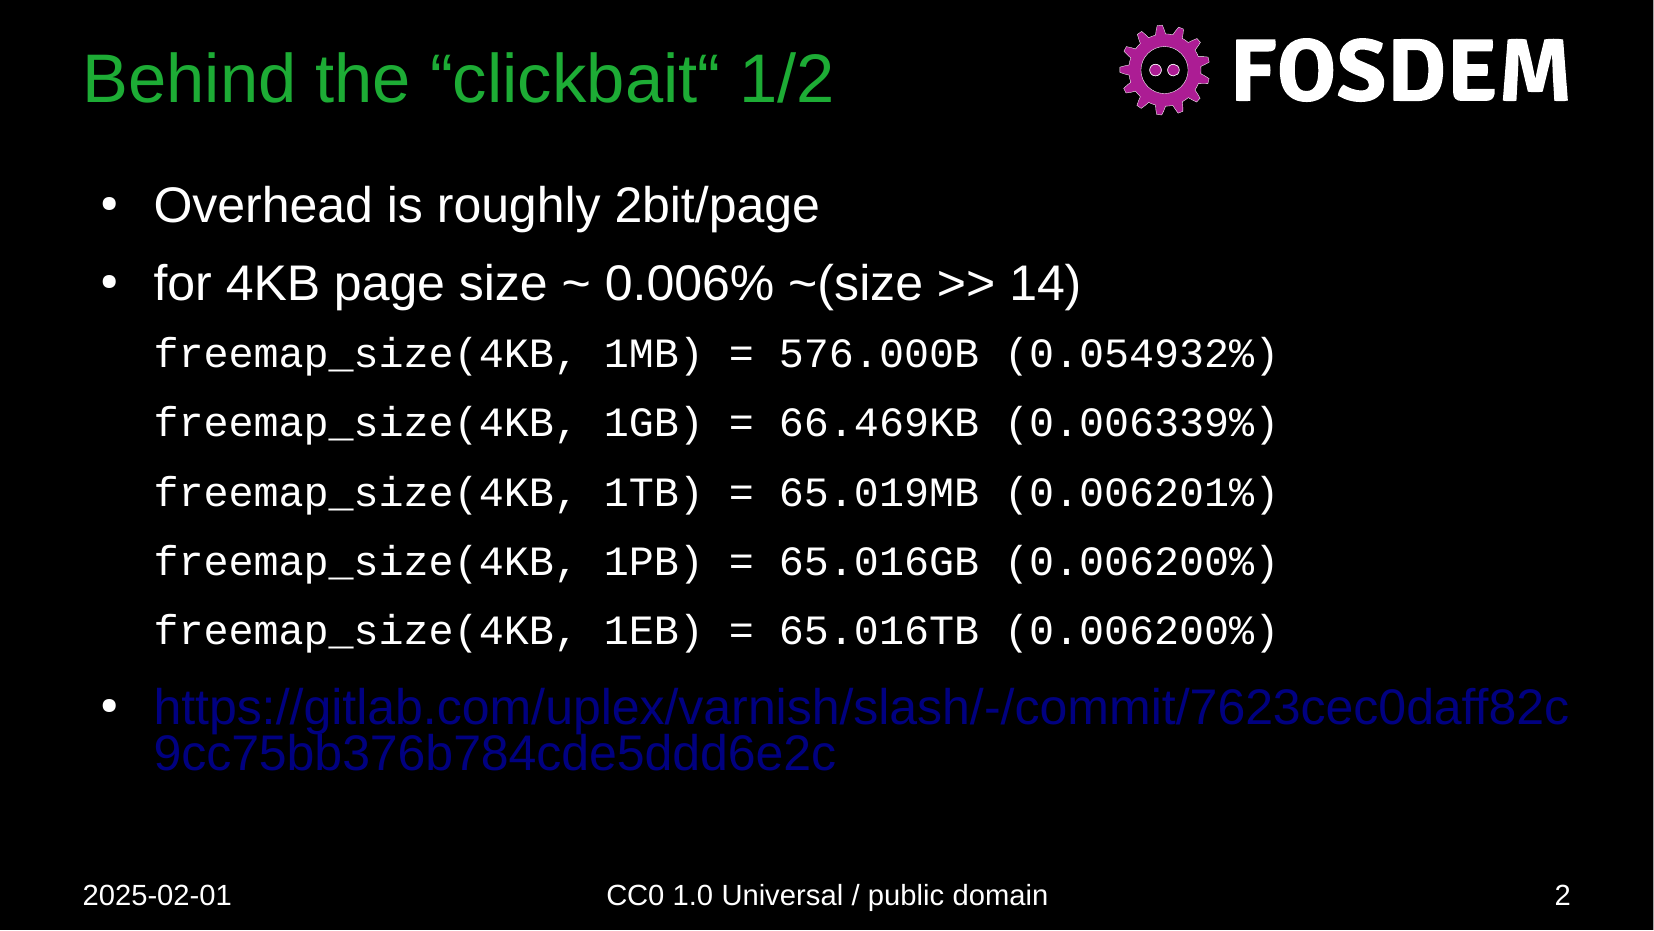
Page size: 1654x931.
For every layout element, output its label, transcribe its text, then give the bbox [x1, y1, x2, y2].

list Overhead is roughly 2bit/page for 4KB page size ~ 0.006% ~(size >> 14) freemap_size(4KB, 1MB) = 576.000B (0.054932%) freemap_size(4KB, 1GB) = 66.469KB (0.006339%) freemap_size(4KB, 1TB) = 65.019MB (0.006201%) freemap_size(4KB, 1PB) = 65.016GB (0.006200%) freemap_size(4KB, 1EB) = 65.016TB (0.006200%) https://gitlab.com/uplex/varnish/slash/-/commit/7623cec0daff82c9cc75bb376b784cde5ddd6e2c [82, 177, 1571, 871]
title Behind the “clickbait“ 1/2 [82, 1, 1004, 156]
